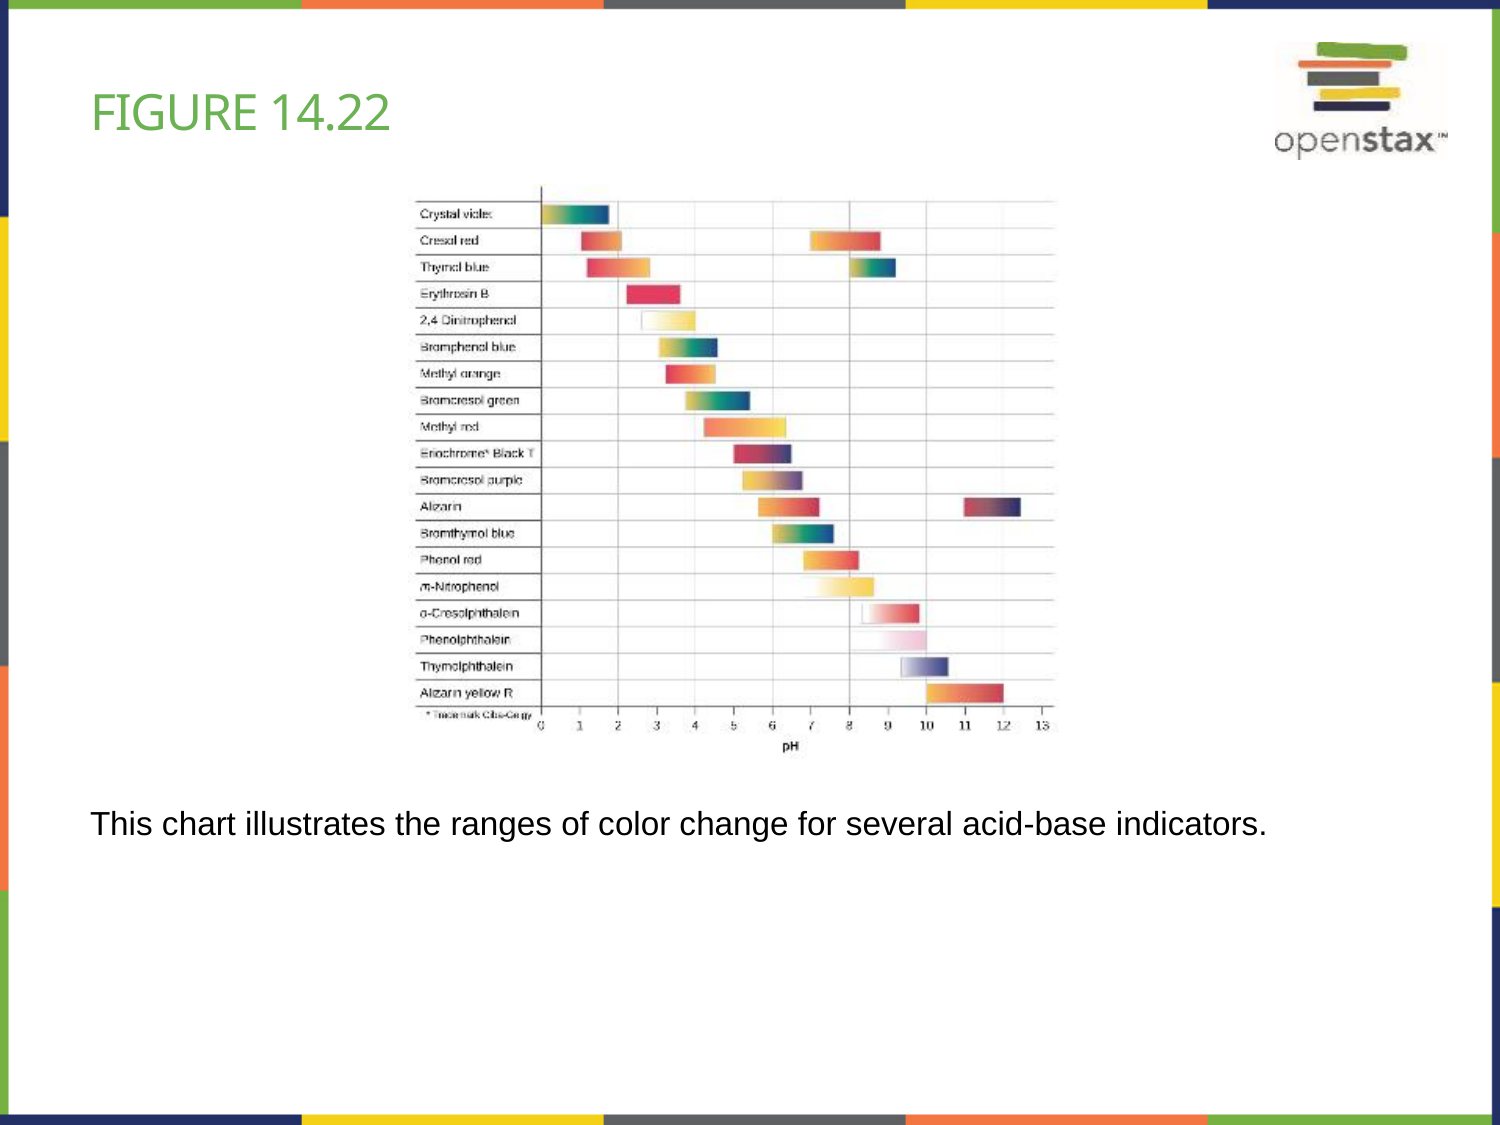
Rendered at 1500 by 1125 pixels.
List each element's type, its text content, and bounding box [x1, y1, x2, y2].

list This chart illustrates the ranges of color change for several acid-base indicators. [75, 794, 1398, 986]
picture [0, 0, 1500, 1125]
title Figure 14.22 [75, 39, 1398, 148]
